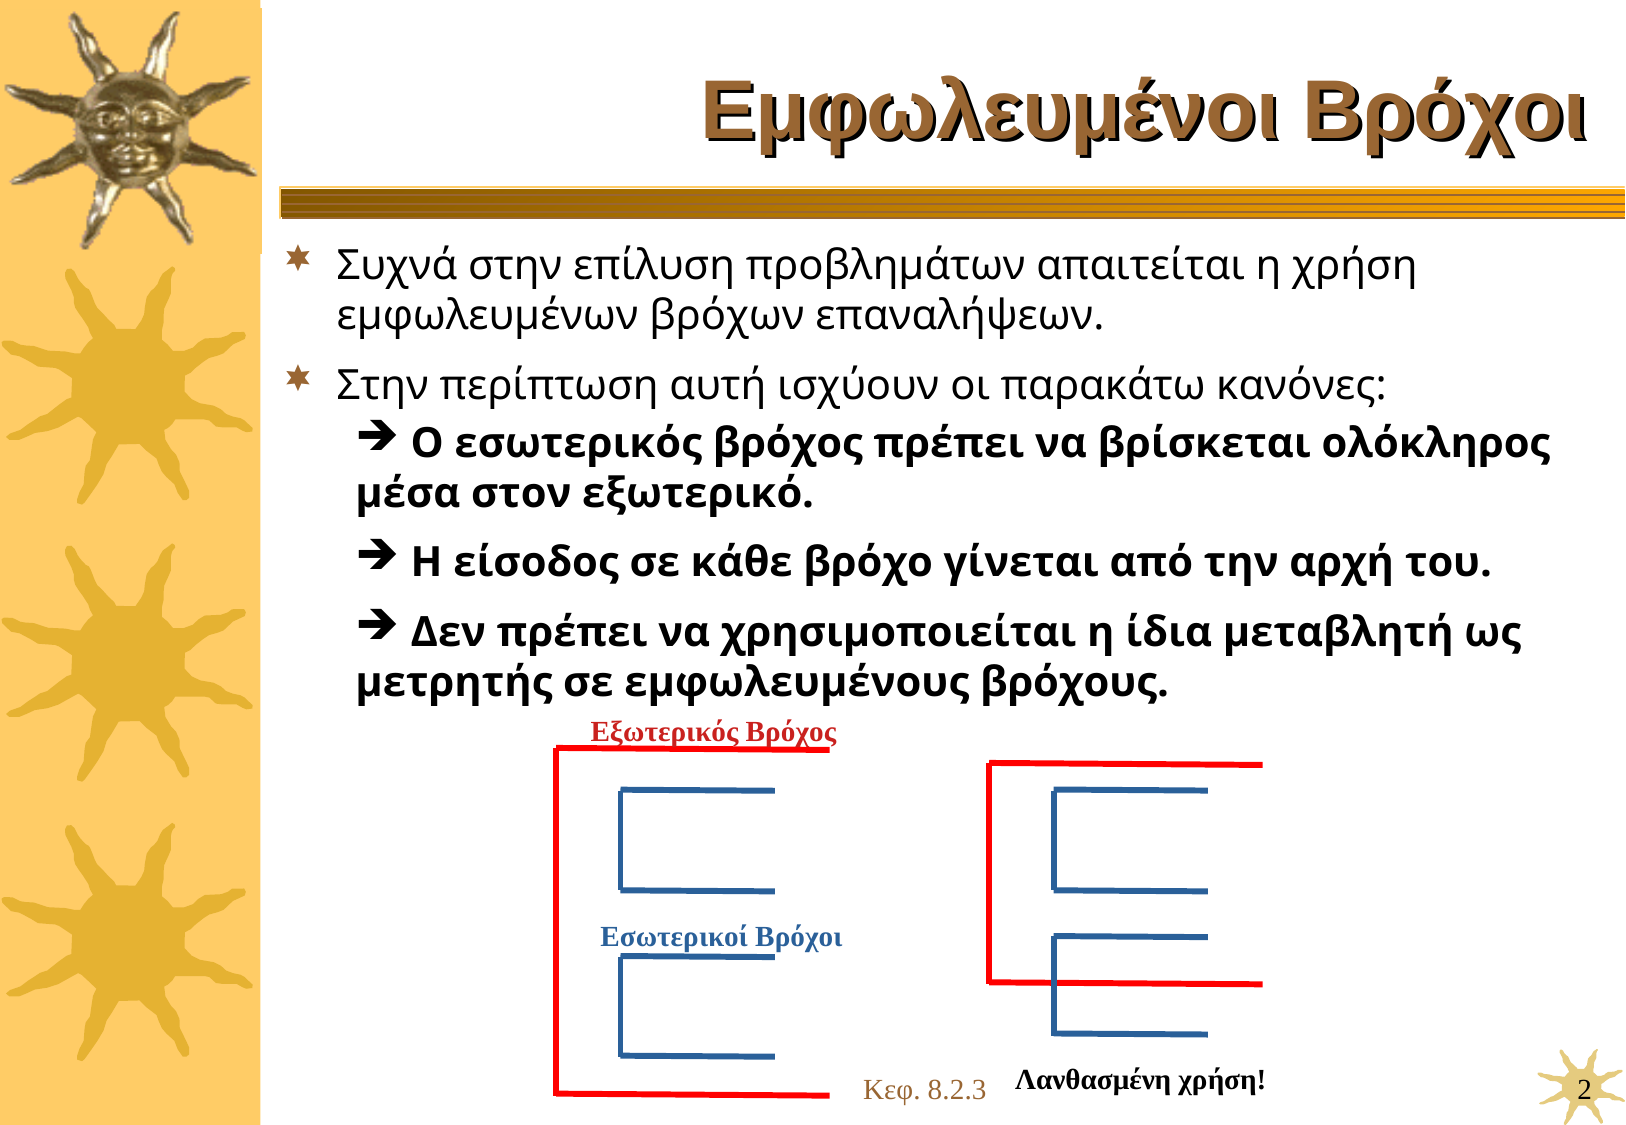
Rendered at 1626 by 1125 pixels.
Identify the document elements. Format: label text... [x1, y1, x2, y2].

text_box Συχνά στην επίλυση προβλημάτων απαιτείται η χρήση εμφωλευμένων βρόχων επαναλήψεων. Στην περίπτωση αυτή ισχύουν οι παρακάτω κανόνες: Ο εσωτερικός βρόχος πρέπει να βρίσκεται ολόκληρος μέσα στον εξωτερικό. Η είσοδος σε κάθε βρόχο γίνεται από την αρχή του. Δεν πρέπει να χρησιμοποιείται η ίδια μεταβλητή ως μετρητής σε εμφωλευμένους βρόχους. [265, 230, 1625, 1117]
text_box Εσωτερικοί Βρόχοι [585, 910, 867, 991]
text_box Λανθασμένη χρήση! [1000, 1053, 1282, 1125]
picture [1, 163, 262, 254]
text_box Εξωτερικός Βρόχος [575, 705, 961, 786]
text_box Εμφωλευμένοι Βρόχοι [0, 0, 1625, 163]
